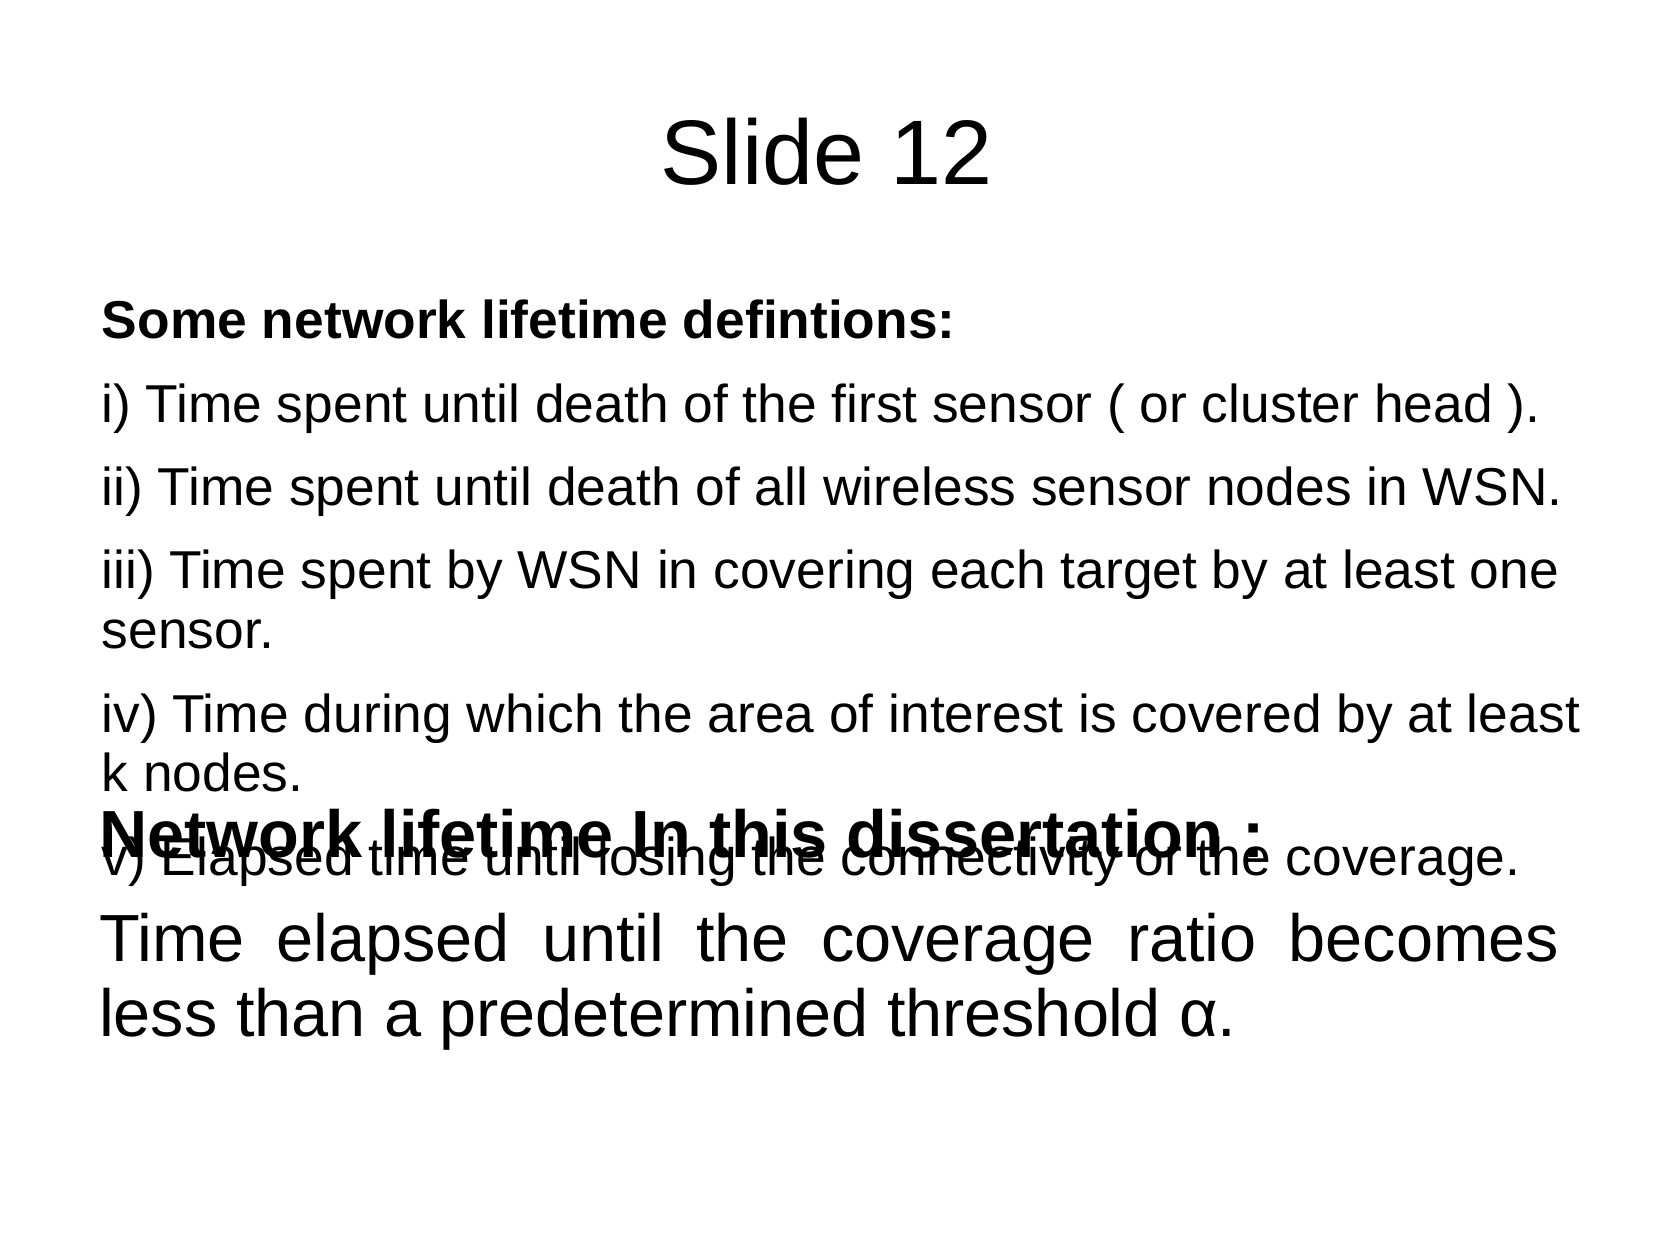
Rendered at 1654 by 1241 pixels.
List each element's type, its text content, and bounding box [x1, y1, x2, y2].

list Some network lifetime defintions: i) Time spent until death of the first sensor ( or cluster head ). ii) Time spent until death of all wireless sensor nodes in WSN. iii) Time spent by WSN in covering each target by at least one sensor. iv) Time during which the area of interest is covered by at least k nodes. v) Elapsed time until losing the connectivity or the coverage. [45, 290, 1621, 1010]
text_box Network lifetime In this dissertation : Time elapsed until the coverage ratio becomes less than a predetermined threshold α. [84, 789, 1576, 1081]
title Slide 12 [82, 49, 1571, 257]
